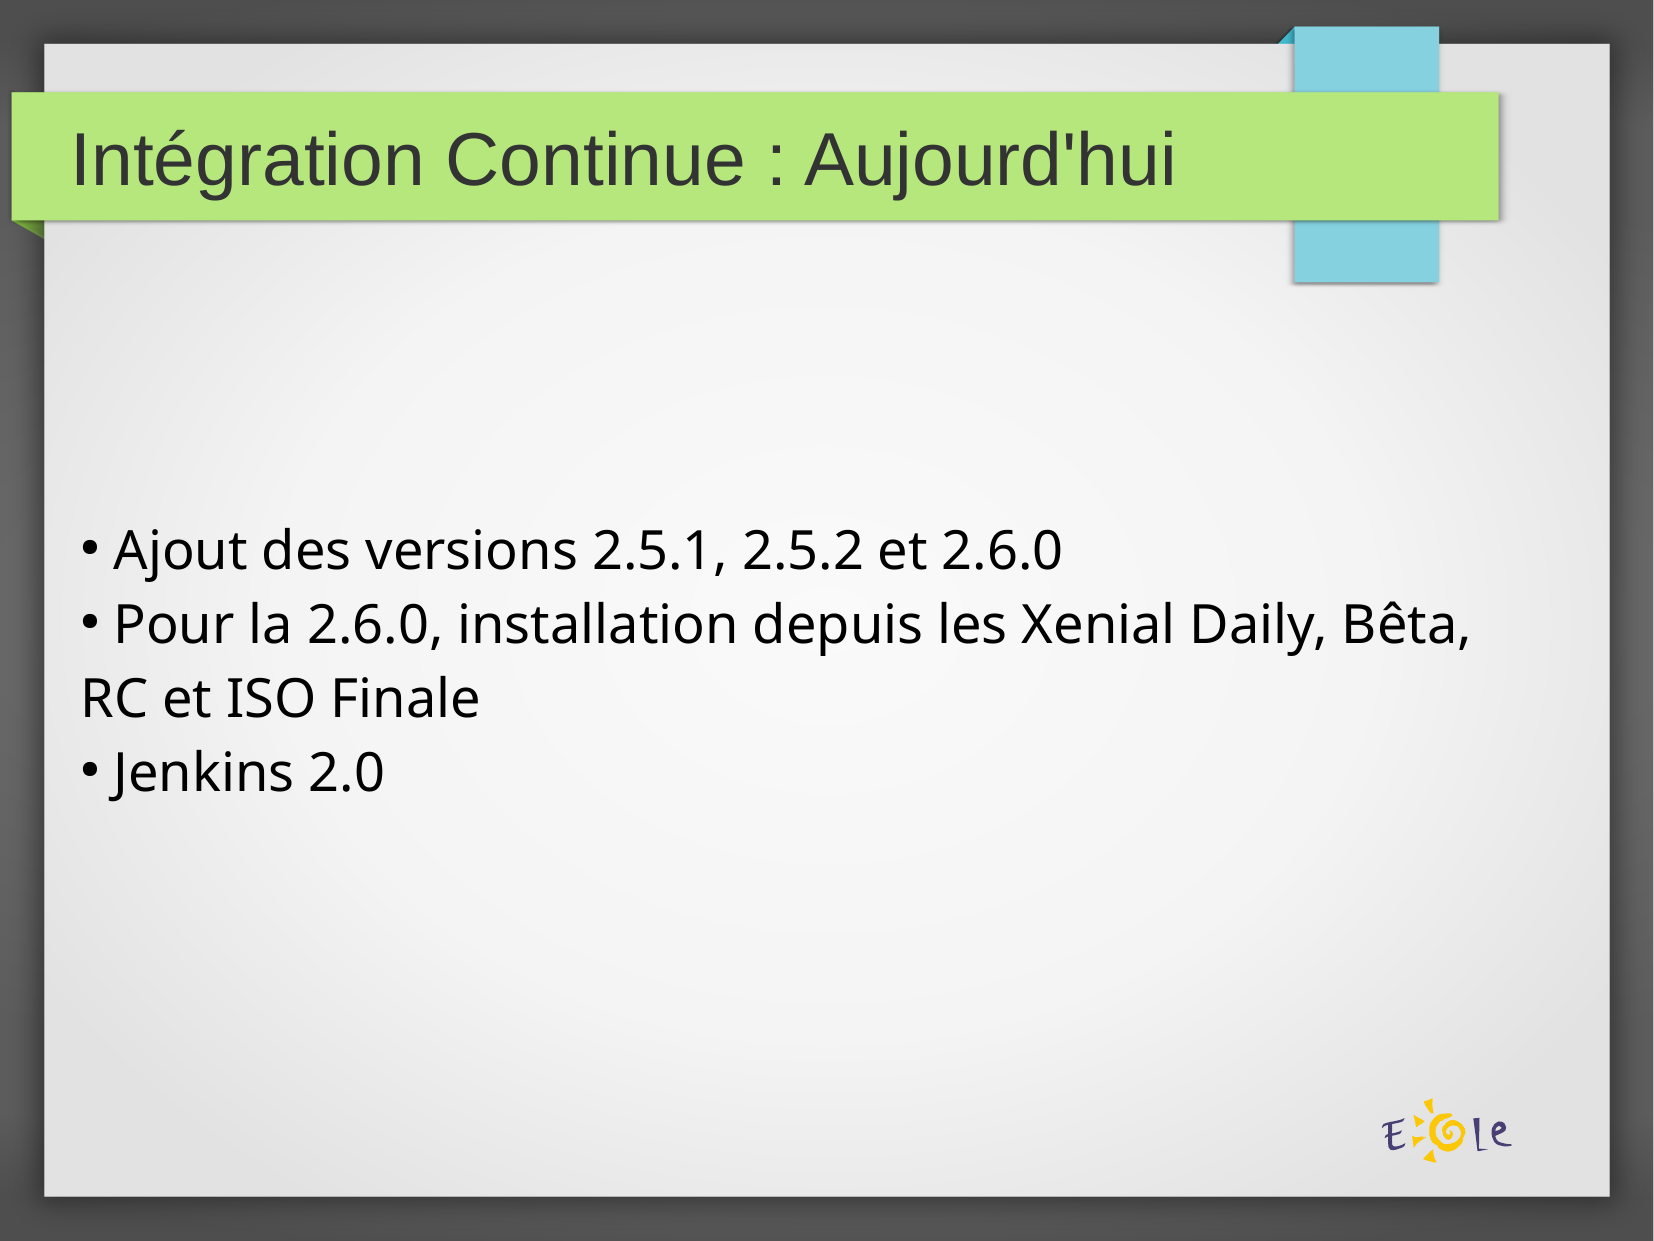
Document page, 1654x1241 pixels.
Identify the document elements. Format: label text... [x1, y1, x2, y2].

picture [0, 0, 1654, 1241]
subtitle Ajout des versions 2.5.1, 2.5.2 et 2.6.0 Pour la 2.6.0, installation depuis les Xenial Daily, Bêta, RC et ISO Finale Jenkins 2.0 [80, 295, 1536, 1099]
title Intégration Continue : Aujourd'hui [70, 106, 1229, 213]
